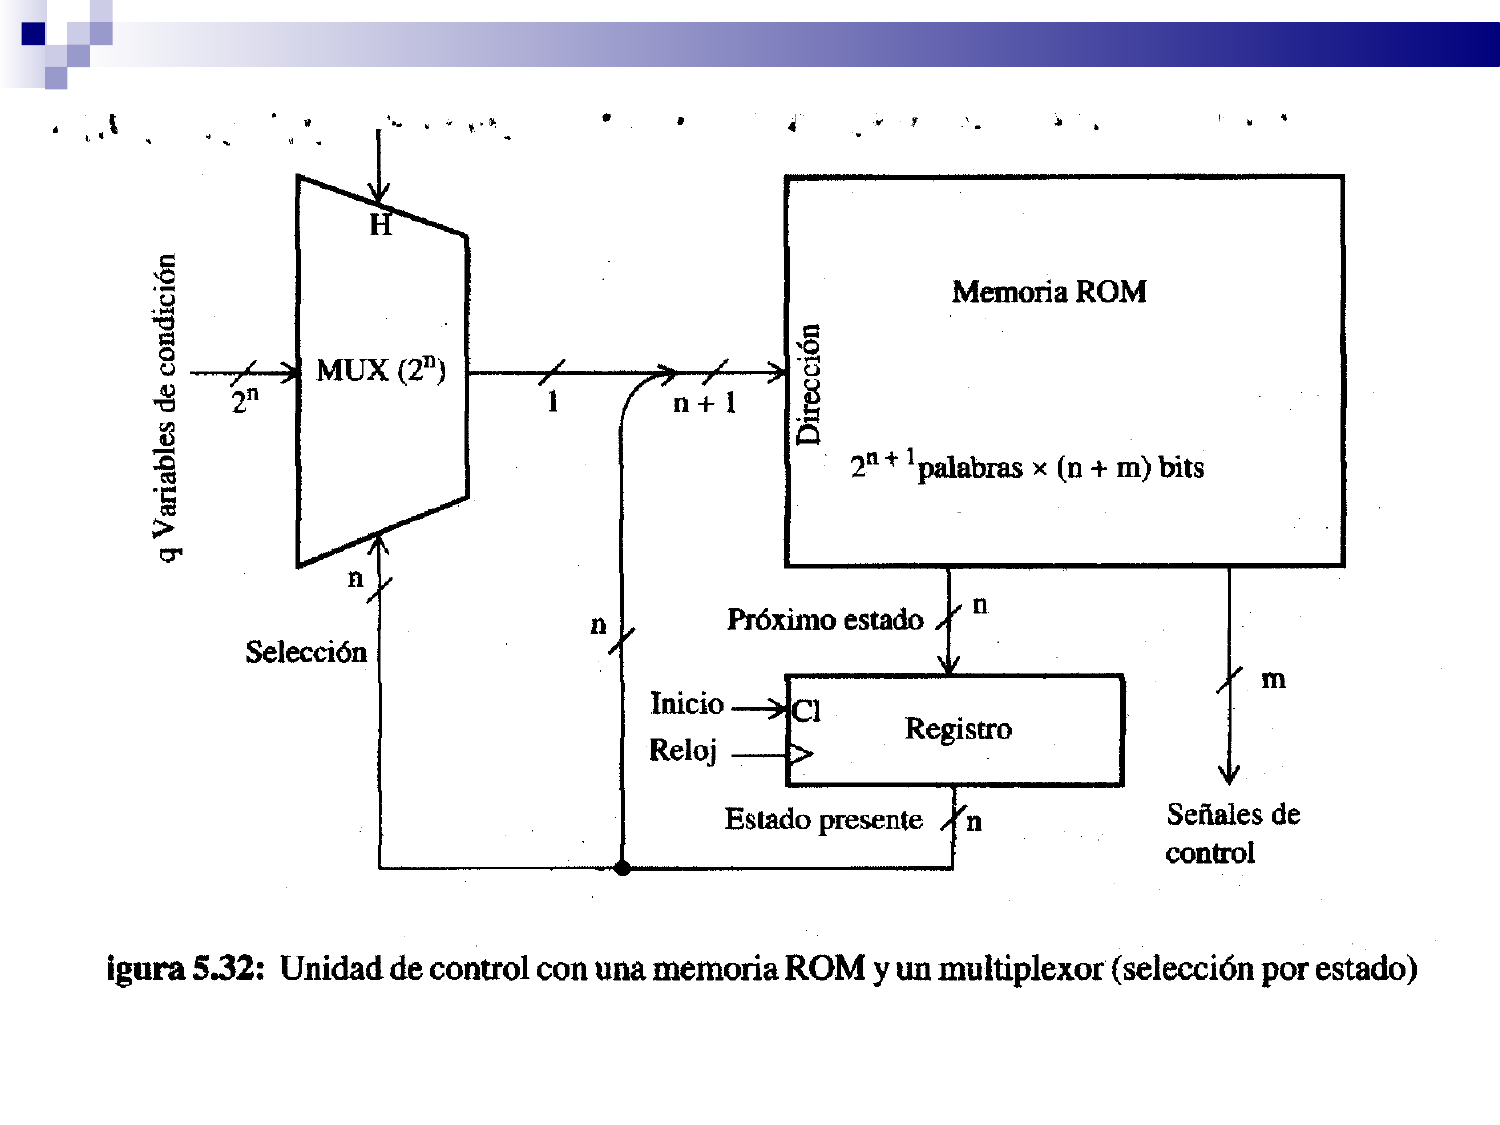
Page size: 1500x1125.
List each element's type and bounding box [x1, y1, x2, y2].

picture [53, 113, 1465, 1028]
